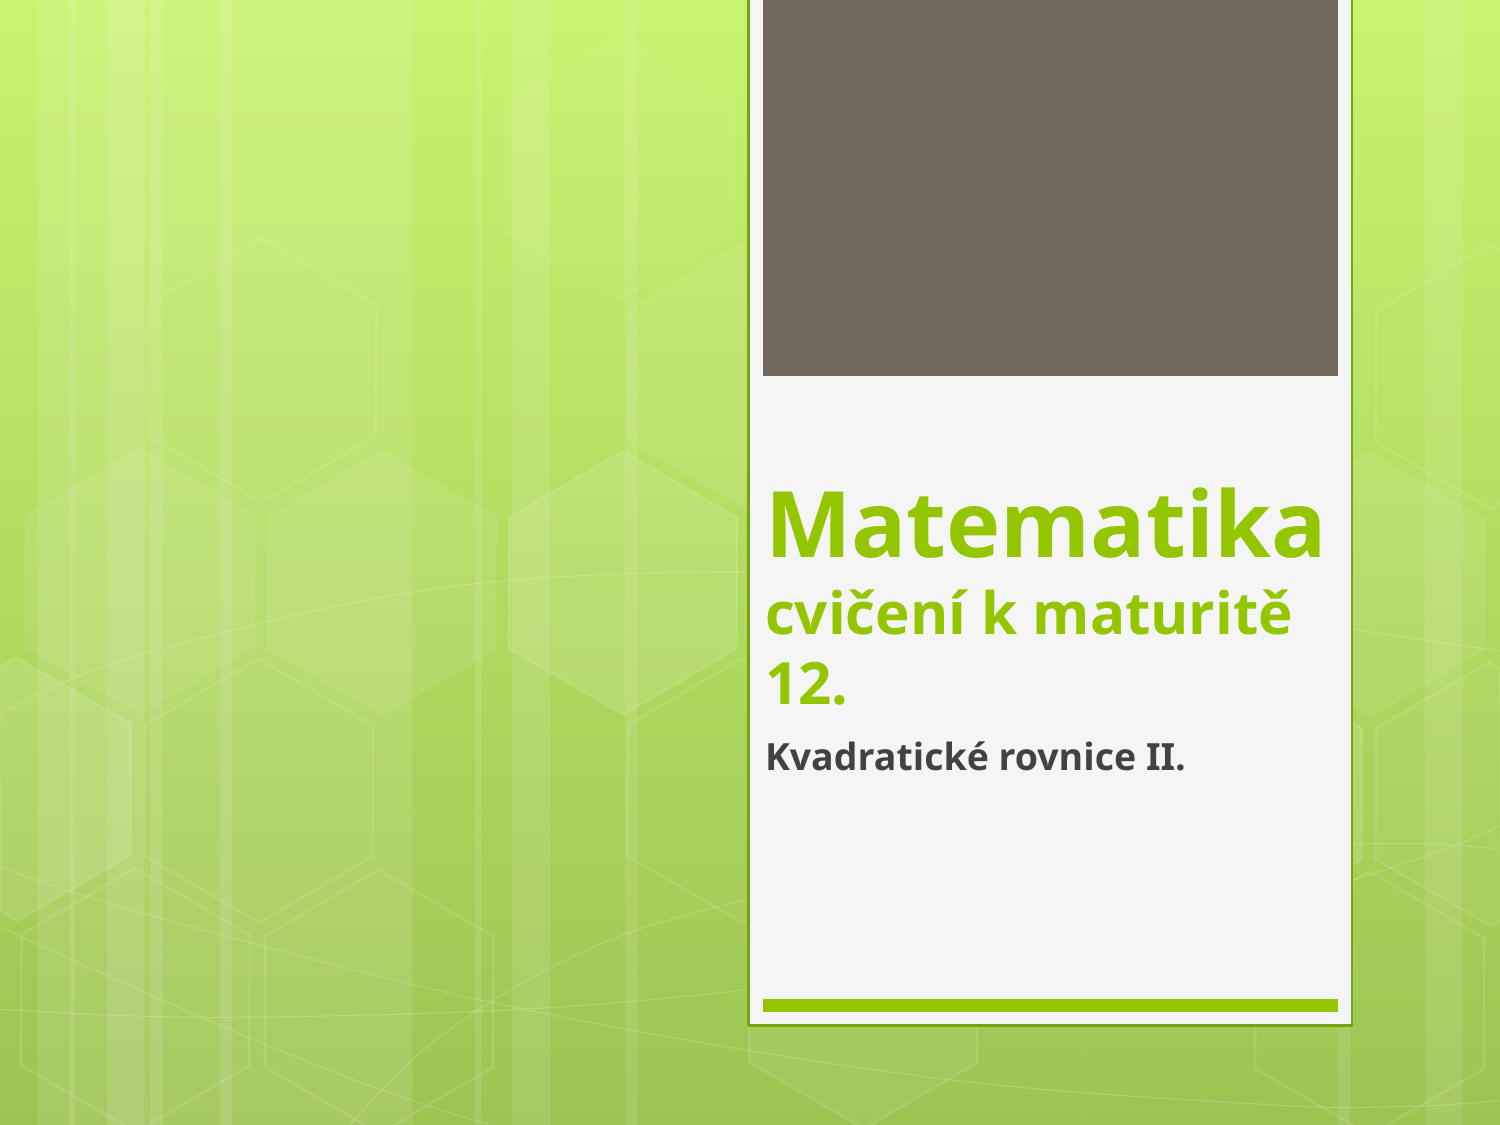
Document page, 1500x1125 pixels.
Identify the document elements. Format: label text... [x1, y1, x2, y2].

title Matematika cvičení k maturitě 12. [750, 444, 1400, 724]
subtitle Kvadratické rovnice II. [750, 725, 1320, 933]
